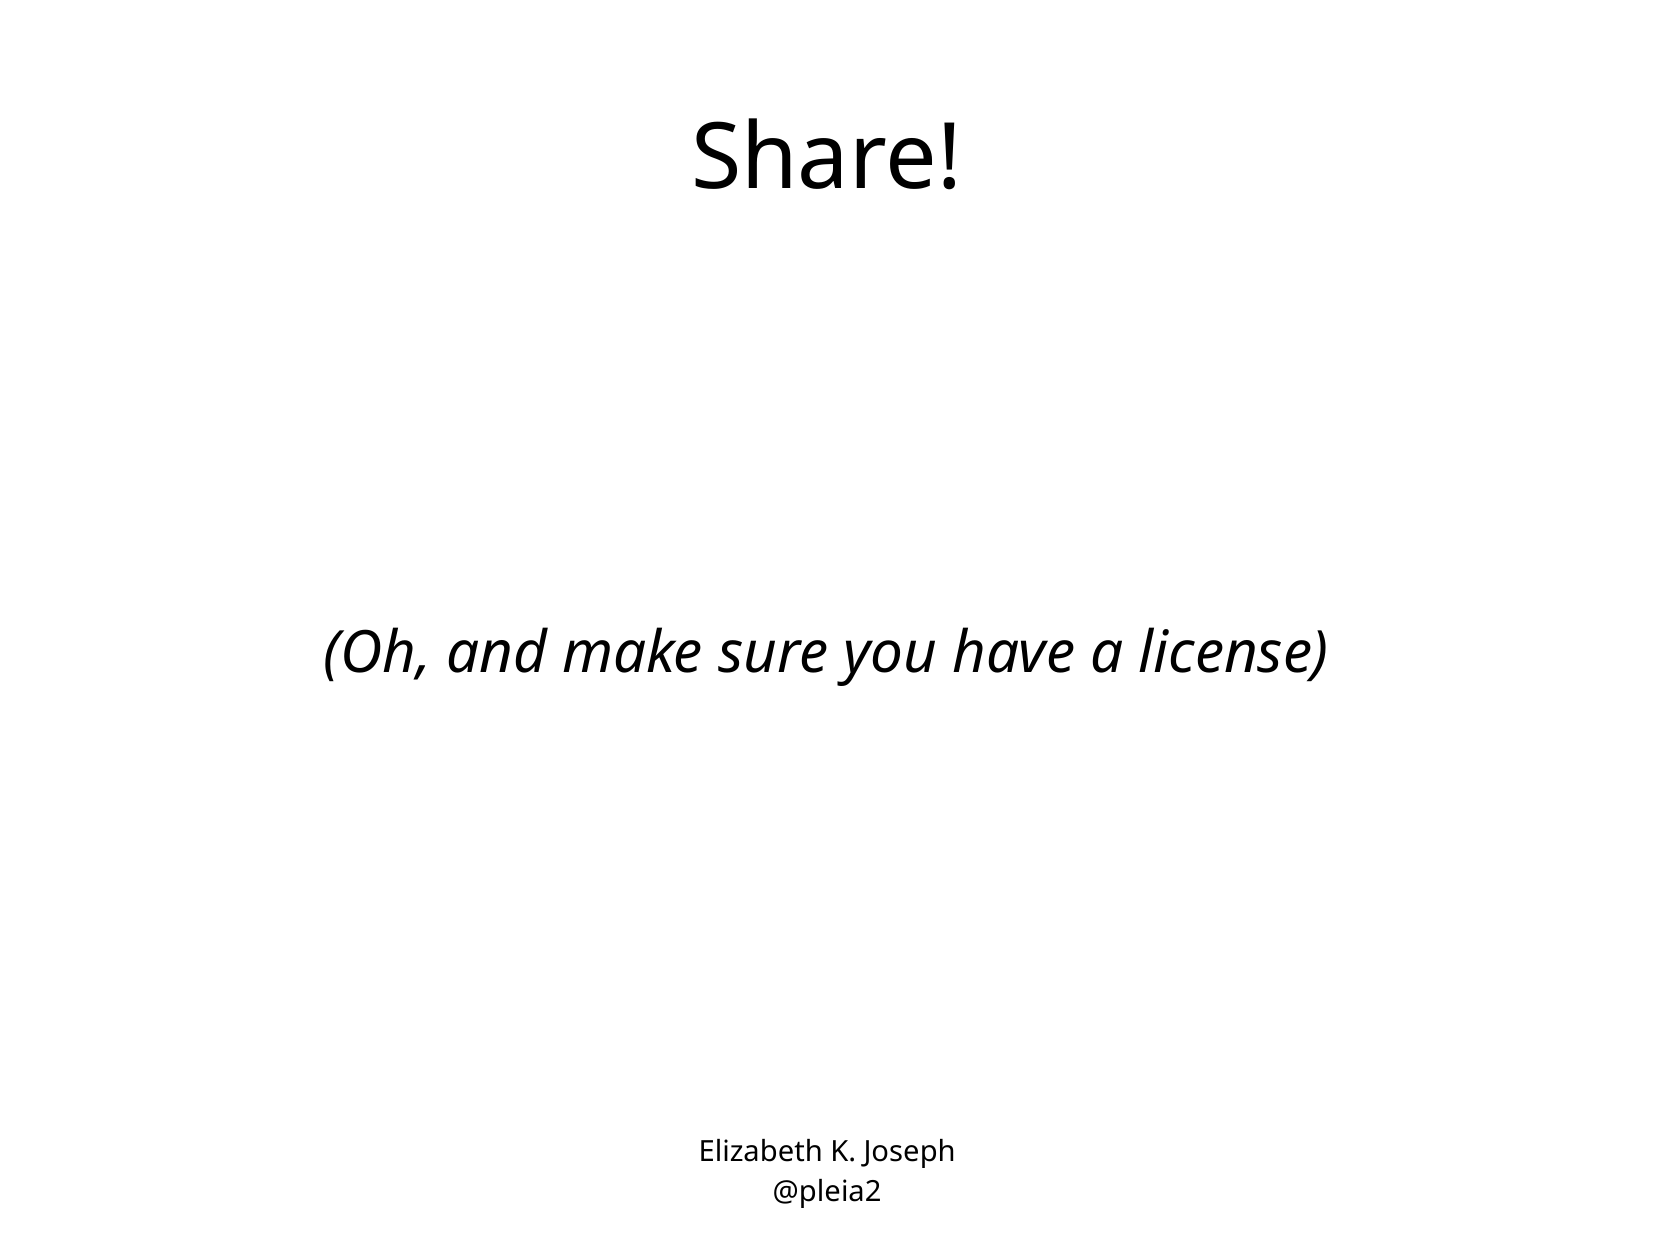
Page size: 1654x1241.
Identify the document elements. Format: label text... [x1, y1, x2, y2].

title Share! [82, 49, 1571, 257]
subtitle (Oh, and make sure you have a license) [82, 290, 1571, 1010]
